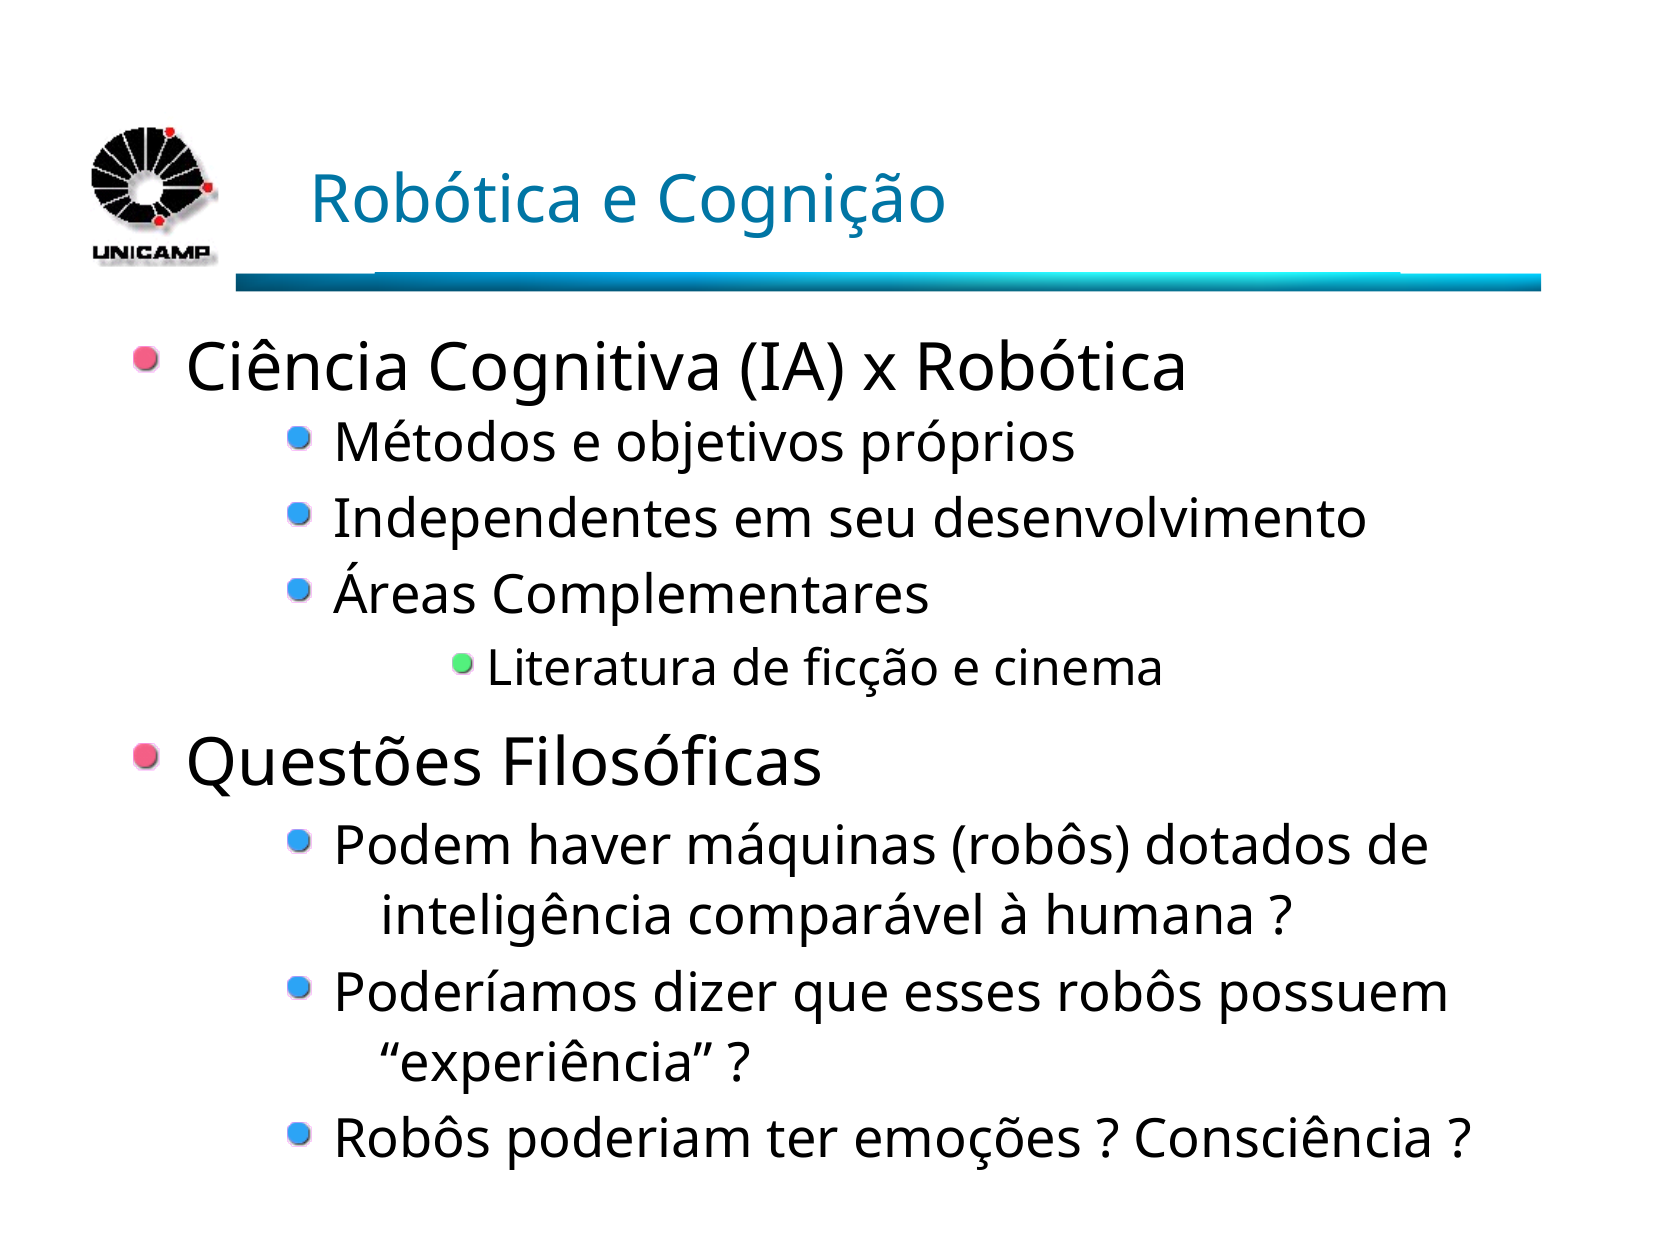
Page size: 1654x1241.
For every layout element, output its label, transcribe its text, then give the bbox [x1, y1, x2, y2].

title Robótica e Cognição [295, 41, 1580, 248]
picture [125, 272, 1654, 295]
list Ciência Cognitiva (IA) x Robótica Métodos e objetivos próprios Independentes em seu desenvolvimento Áreas Complementares Literatura de ficção e cinema Questões Filosóficas Podem haver máquinas (robôs) dotados de inteligência comparável à humana ? Poderíamos dizer que esses robôs possuem “experiência” ? Robôs poderiam ter emoções ? Consciência ? [82, 324, 1562, 1152]
